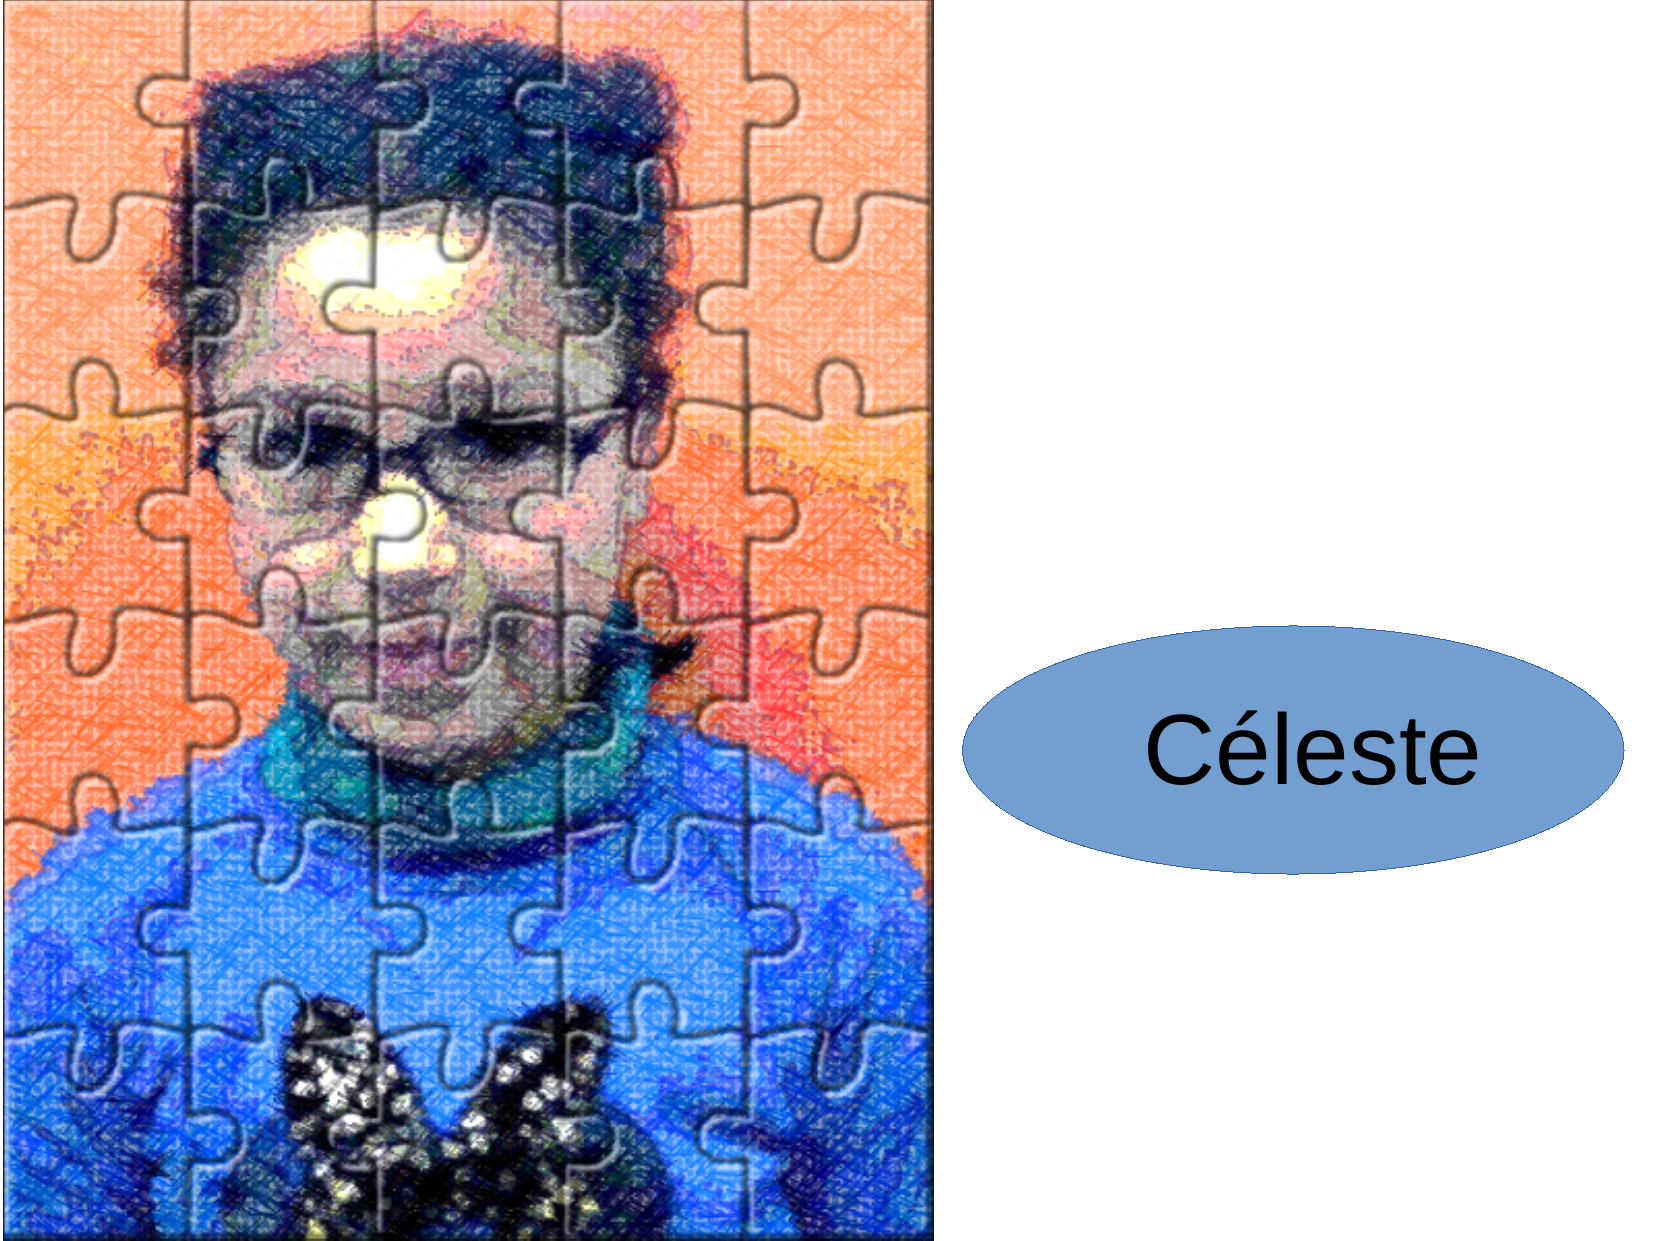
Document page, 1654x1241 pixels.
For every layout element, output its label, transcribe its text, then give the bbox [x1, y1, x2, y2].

text_box Céleste [962, 625, 1625, 875]
picture [3, 0, 934, 1241]
